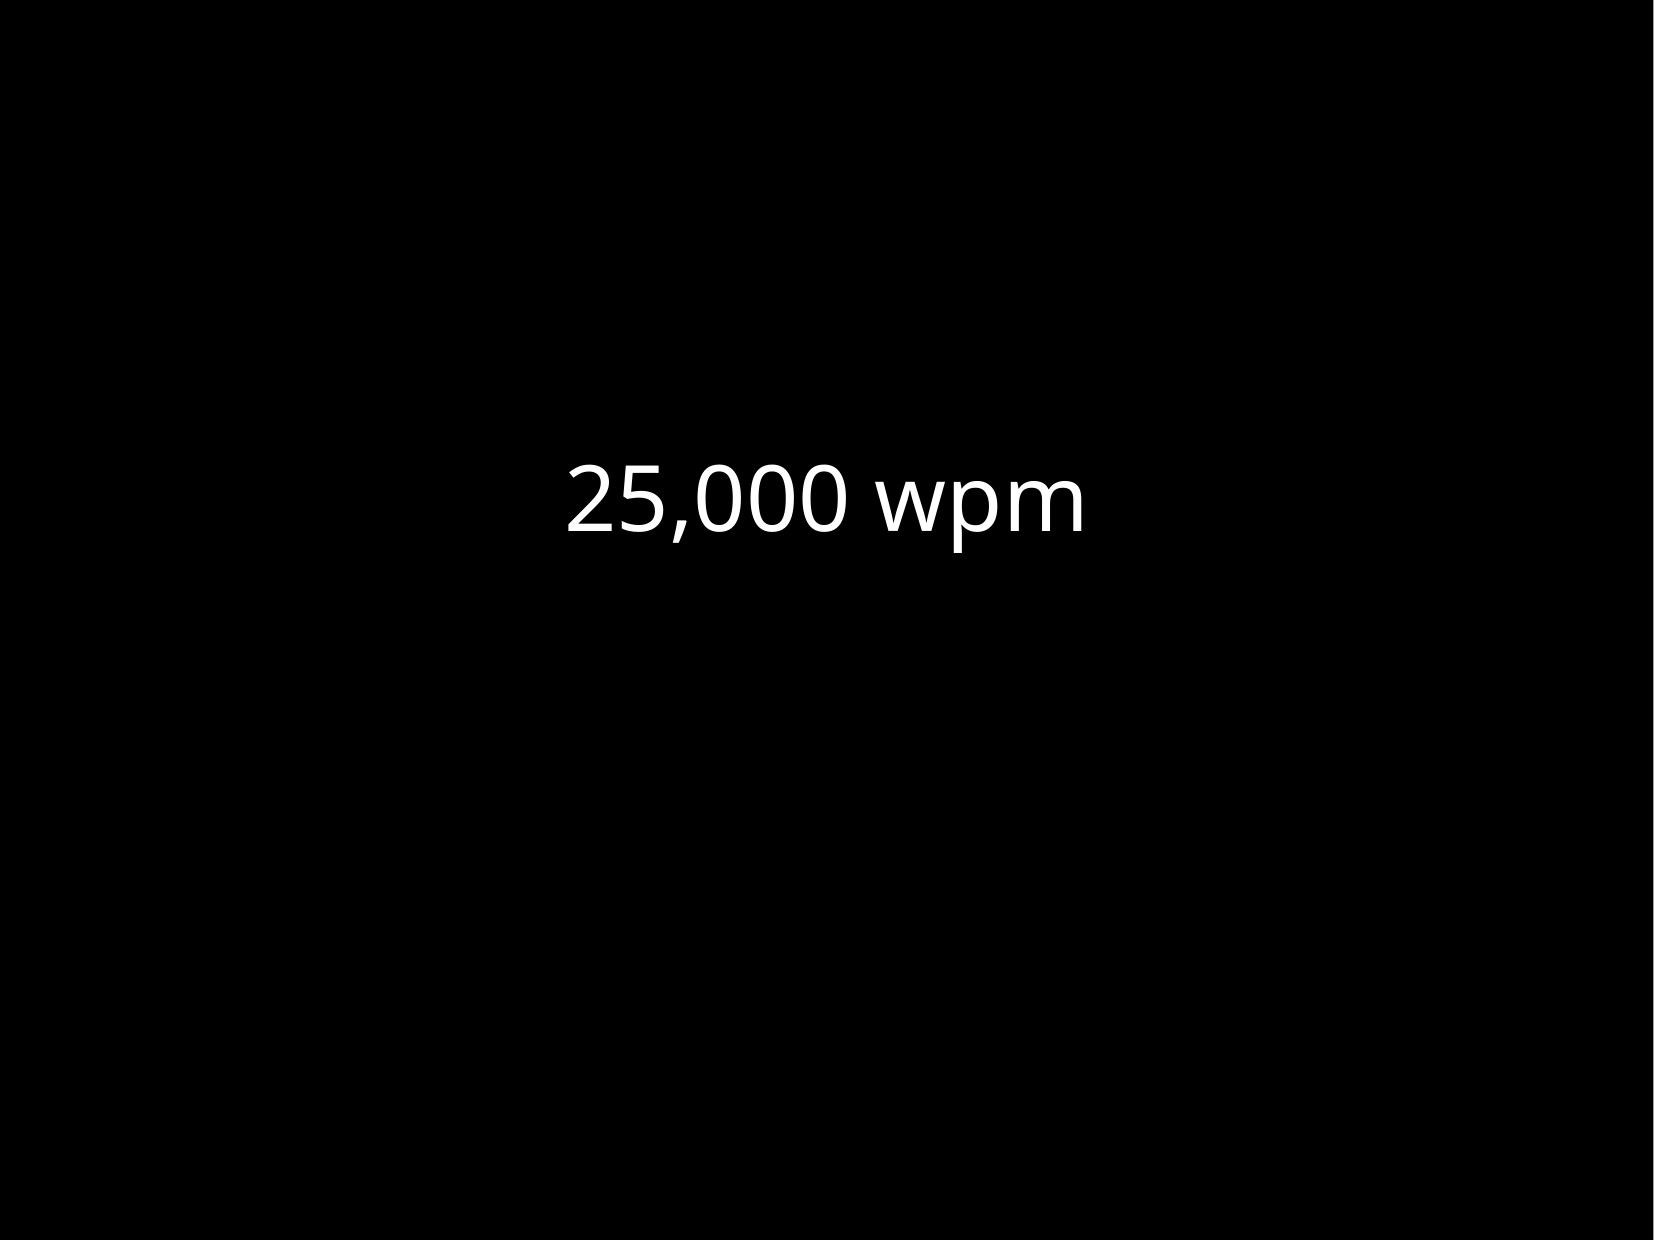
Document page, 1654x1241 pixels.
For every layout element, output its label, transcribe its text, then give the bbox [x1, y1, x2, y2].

title 25,000 wpm [82, 399, 1571, 592]
